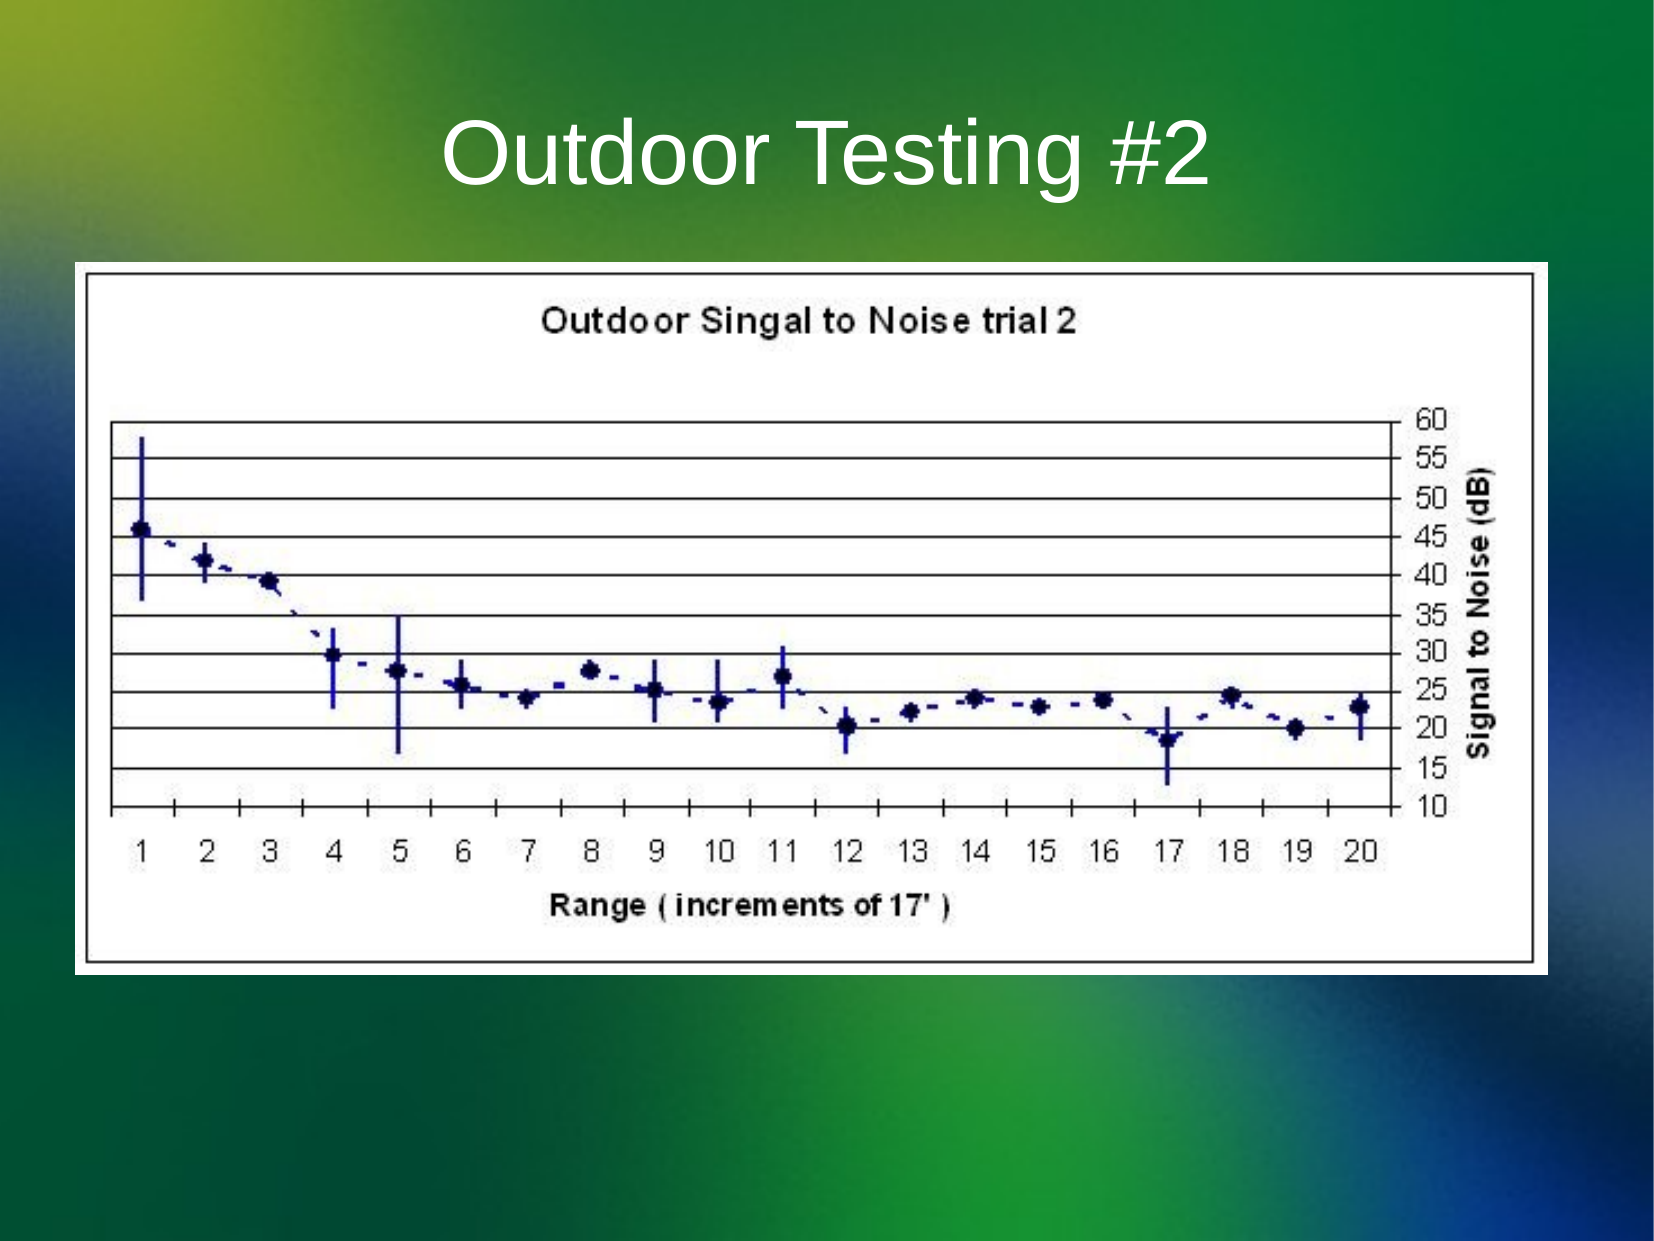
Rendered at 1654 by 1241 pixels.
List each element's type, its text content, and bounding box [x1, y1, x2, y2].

picture [0, 0, 1654, 1241]
title Outdoor Testing #2 [82, 56, 1571, 250]
